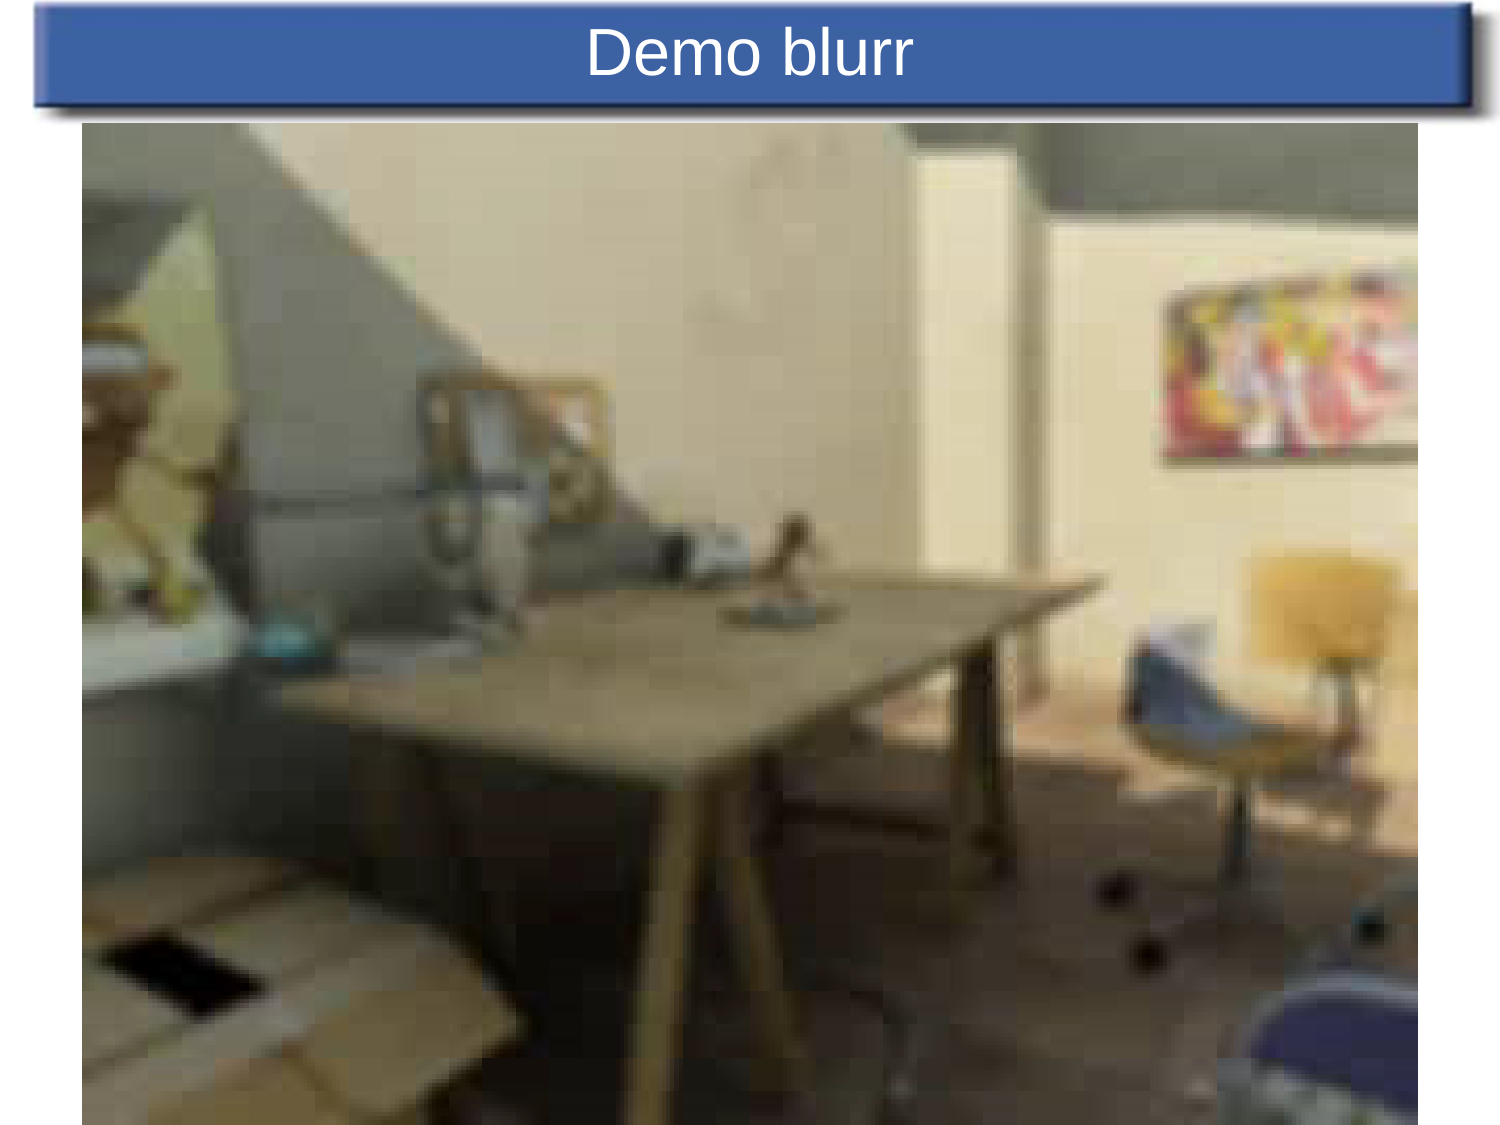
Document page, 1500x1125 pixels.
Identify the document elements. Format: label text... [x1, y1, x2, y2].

picture [32, 0, 1500, 1125]
title Demo blurr [112, 0, 1388, 97]
